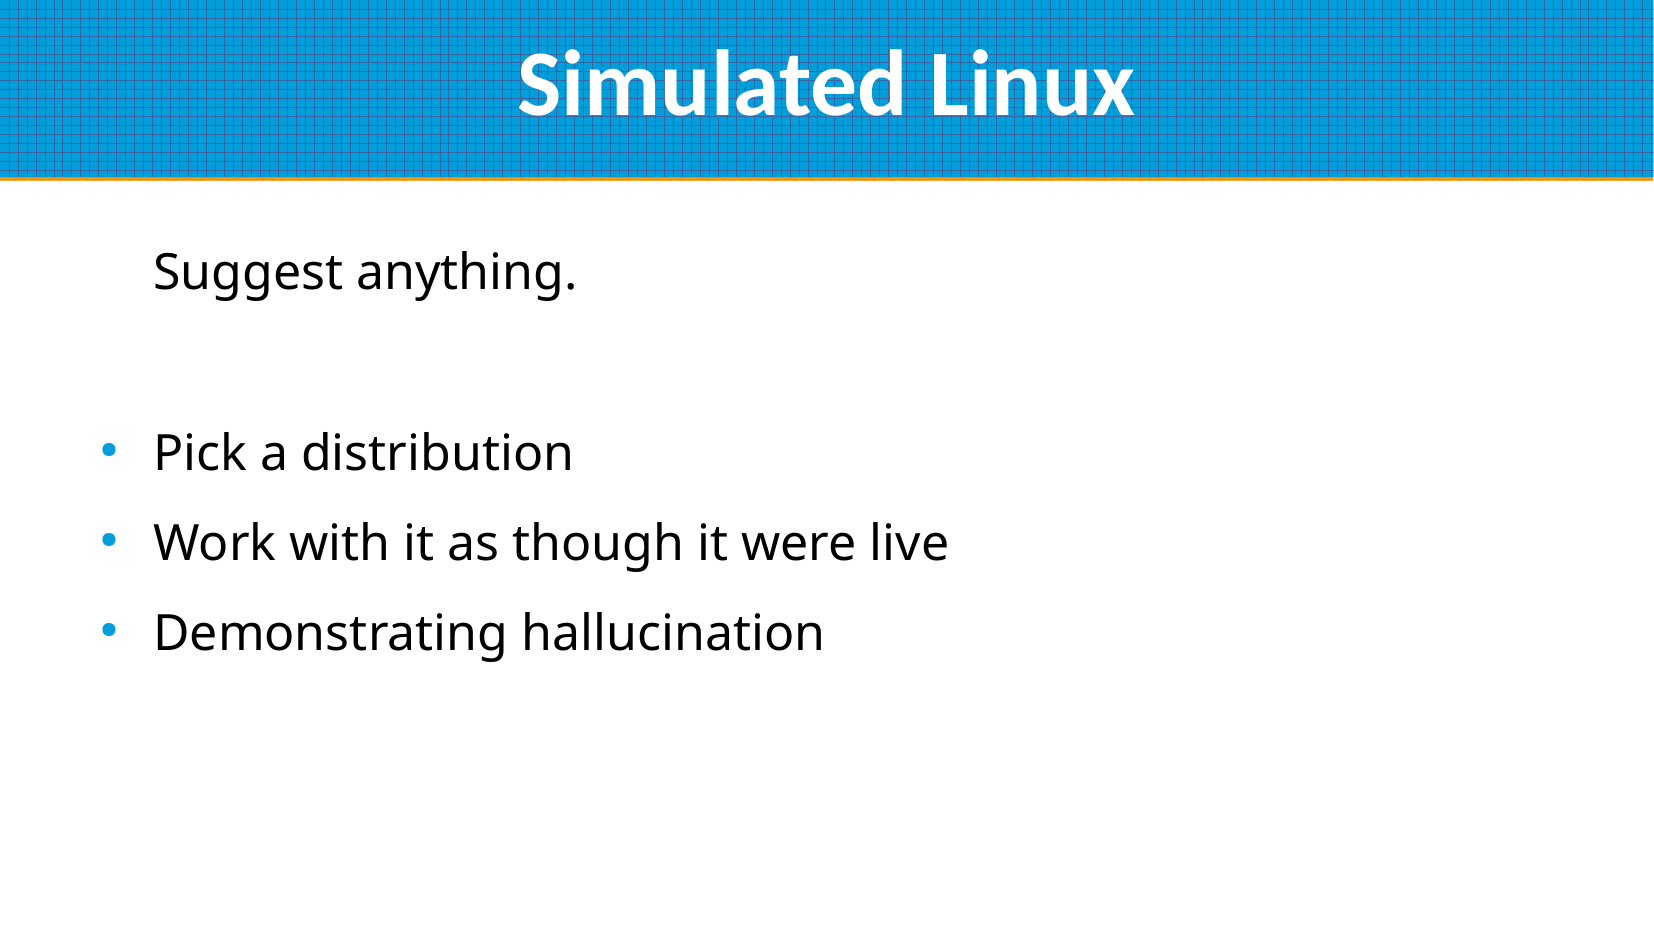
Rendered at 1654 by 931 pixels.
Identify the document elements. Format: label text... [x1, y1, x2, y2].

title Simulated Linux [82, 14, 1571, 171]
list Suggest anything. Pick a distribution Work with it as though it were live Demonstrating hallucination [82, 236, 1563, 811]
